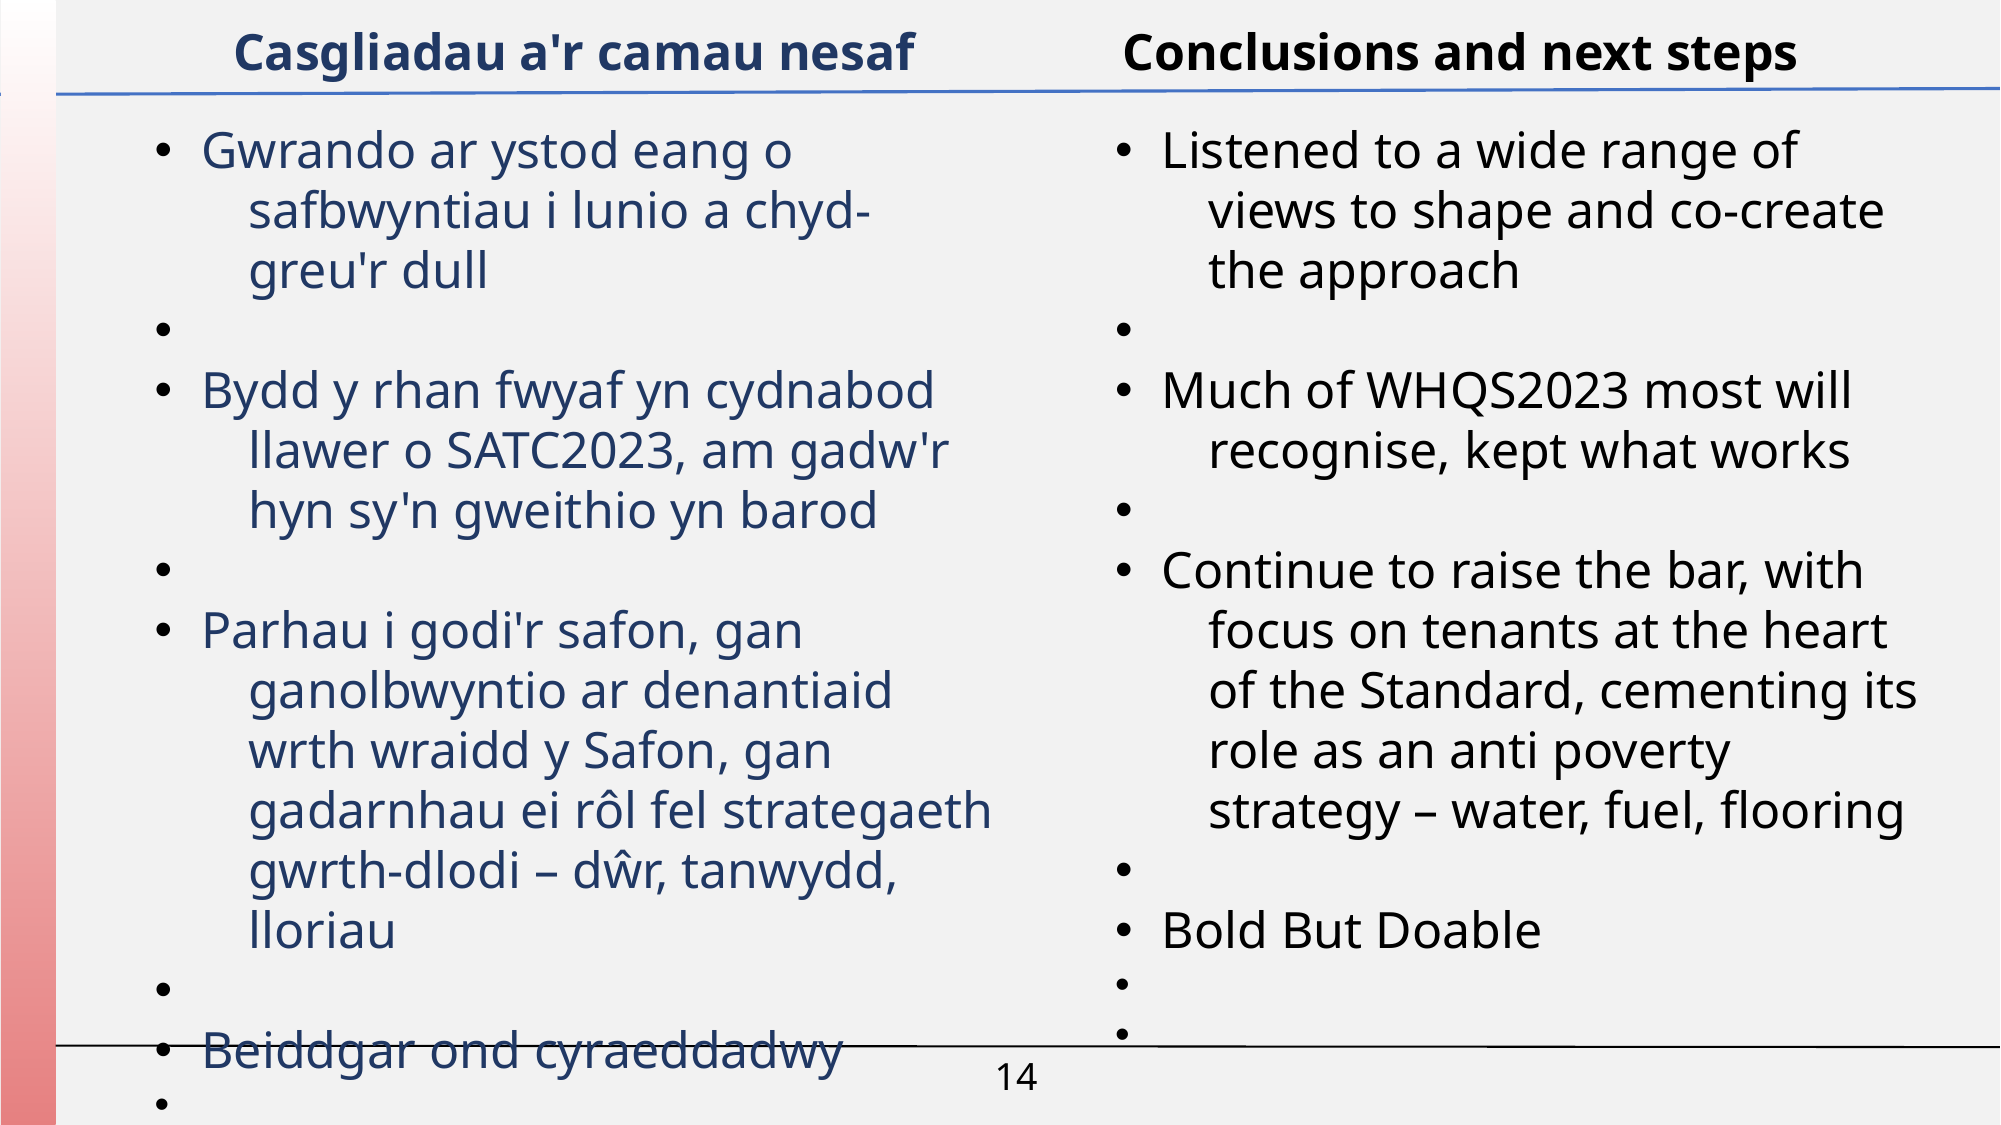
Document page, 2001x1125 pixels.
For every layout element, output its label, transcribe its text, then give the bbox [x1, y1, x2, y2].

text_box Listened to a wide range of views to shape and co-create the approach Much of WHQS2023 most will recognise, kept what works Continue to raise the bar, with focus on tenants at the heart of the Standard, cementing its role as an anti poverty strategy – water, fuel, flooring Bold But Doable [1100, 111, 1941, 1076]
text_box 14 [1016, 1045, 1075, 1107]
text_box Casgliadau a'r camau nesaf Conclusions and next steps [81, 12, 1951, 89]
text_box [1, 0, 56, 1125]
text_box Gwrando ar ystod eang o safbwyntiau i lunio a chyd-greu'r dull Bydd y rhan fwyaf yn cydnabod llawer o SATC2023, am gadw'r hyn sy'n gweithio yn barod Parhau i godi'r safon, gan ganolbwyntio ar denantiaid wrth wraidd y Safon, gan gadarnhau ei rôl fel strategaeth gwrth-dlodi – dŵr, tanwydd, lloriau Beiddgar ond cyraeddadwy [139, 111, 1016, 1125]
